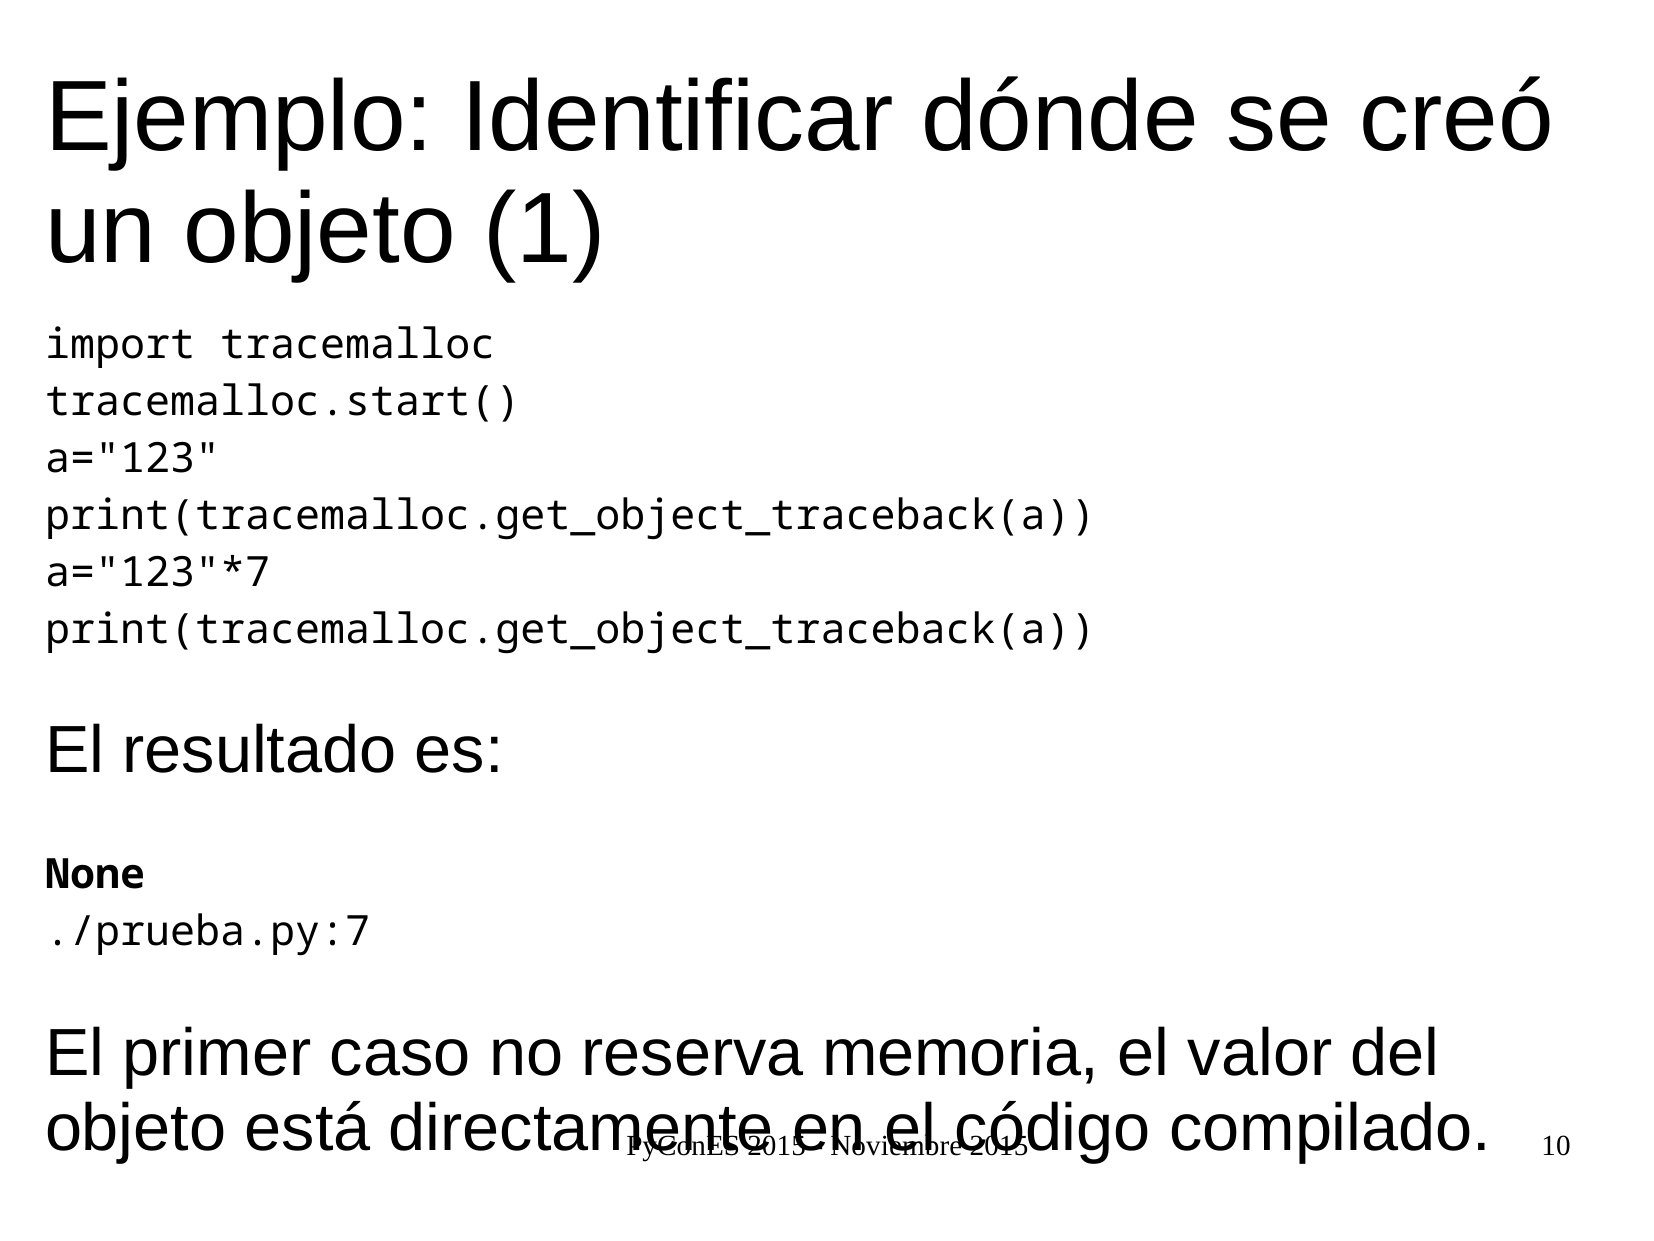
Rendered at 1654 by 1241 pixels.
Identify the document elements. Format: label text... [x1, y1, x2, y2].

subtitle Ejemplo: Identificar dónde se creó un objeto (1) import tracemalloc tracemalloc.start() a="123" print(tracemalloc.get_object_traceback(a)) a="123"*7 print(tracemalloc.get_object_traceback(a)) El resultado es: None ./prueba.py:7 El primer caso no reserva memoria, el valor del objeto está directamente en el código compilado. [45, 60, 1606, 1096]
